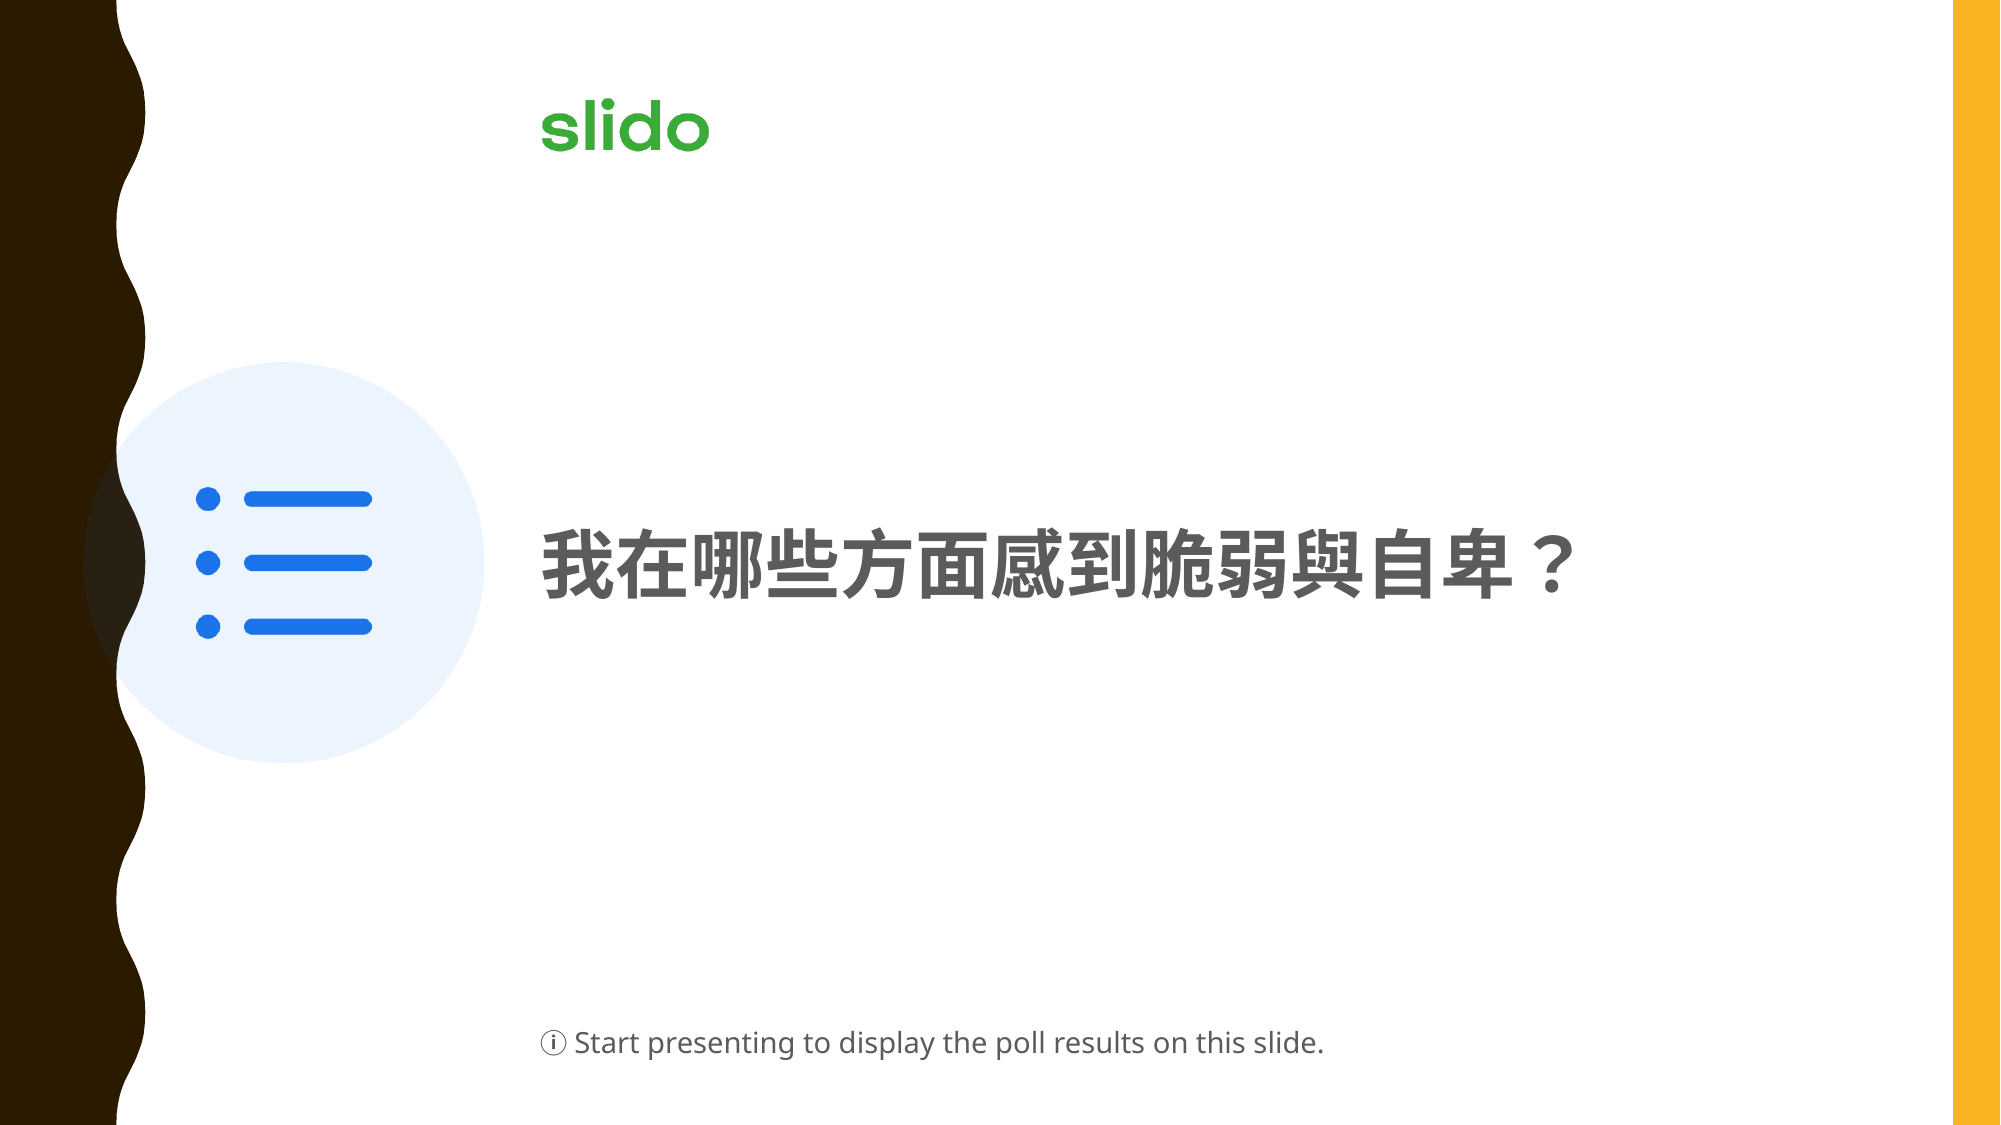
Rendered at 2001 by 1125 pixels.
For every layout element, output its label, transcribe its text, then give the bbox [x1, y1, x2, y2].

text_box 我在哪些方面感到脆弱與自卑？ [525, 422, 1917, 703]
picture [525, 83, 726, 168]
picture [83, 362, 484, 763]
text_box ⓘ Start presenting to display the poll results on this slide. [525, 1000, 1958, 1084]
